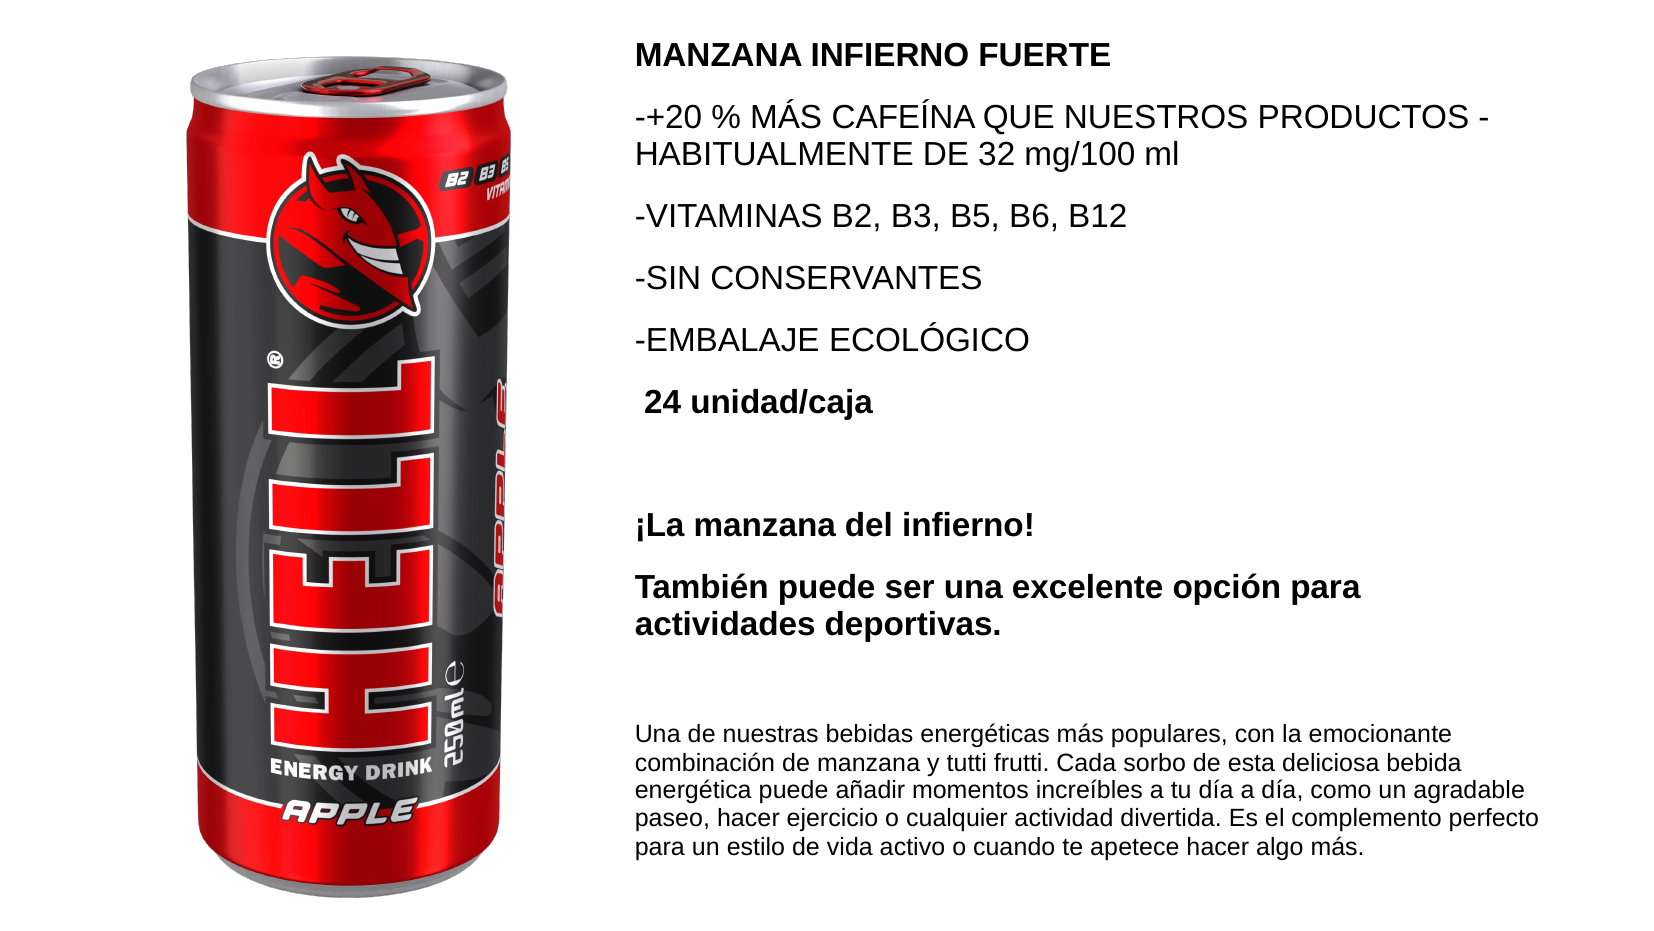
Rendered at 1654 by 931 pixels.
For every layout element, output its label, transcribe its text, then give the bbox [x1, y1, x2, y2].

text_box MANZANA INFIERNO FUERTE -+20 % MÁS CAFEÍNA QUE NUESTROS PRODUCTOS -HABITUALMENTE DE 32 mg/100 ml -VITAMINAS B2, B3, B5, B6, B12 -SIN CONSERVANTES -EMBALAJE ECOLÓGICO 24 unidad/caja ¡La manzana del infierno! También puede ser una excelente opción para actividades deportivas. Una de nuestras bebidas energéticas más populares, con la emocionante combinación de manzana y tutti frutti. Cada sorbo de esta deliciosa bebida energética puede añadir momentos increíbles a tu día a día, como un agradable paseo, hacer ejercicio o cualquier actividad divertida. Es el complemento perfecto para un estilo de vida activo o cuando te apetece hacer algo más. [620, 29, 1565, 921]
picture [106, 0, 591, 931]
